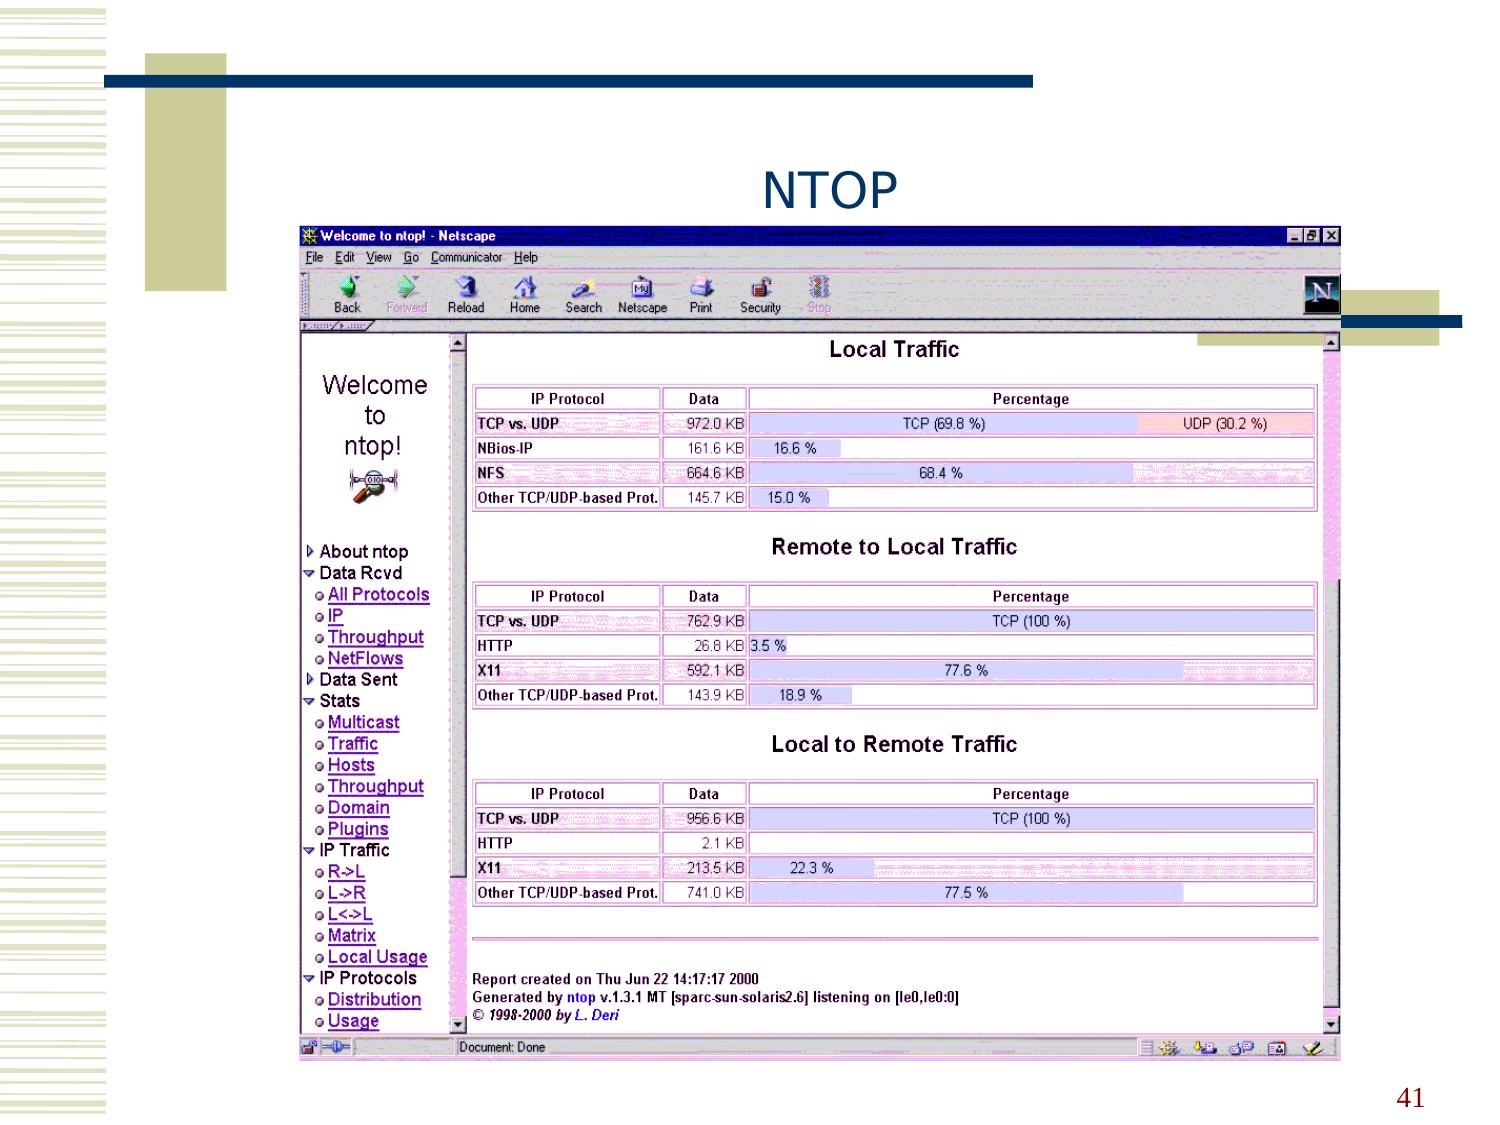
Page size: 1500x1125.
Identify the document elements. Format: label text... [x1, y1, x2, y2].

picture [268, 154, 1341, 1073]
title NTOP [225, 99, 1436, 288]
